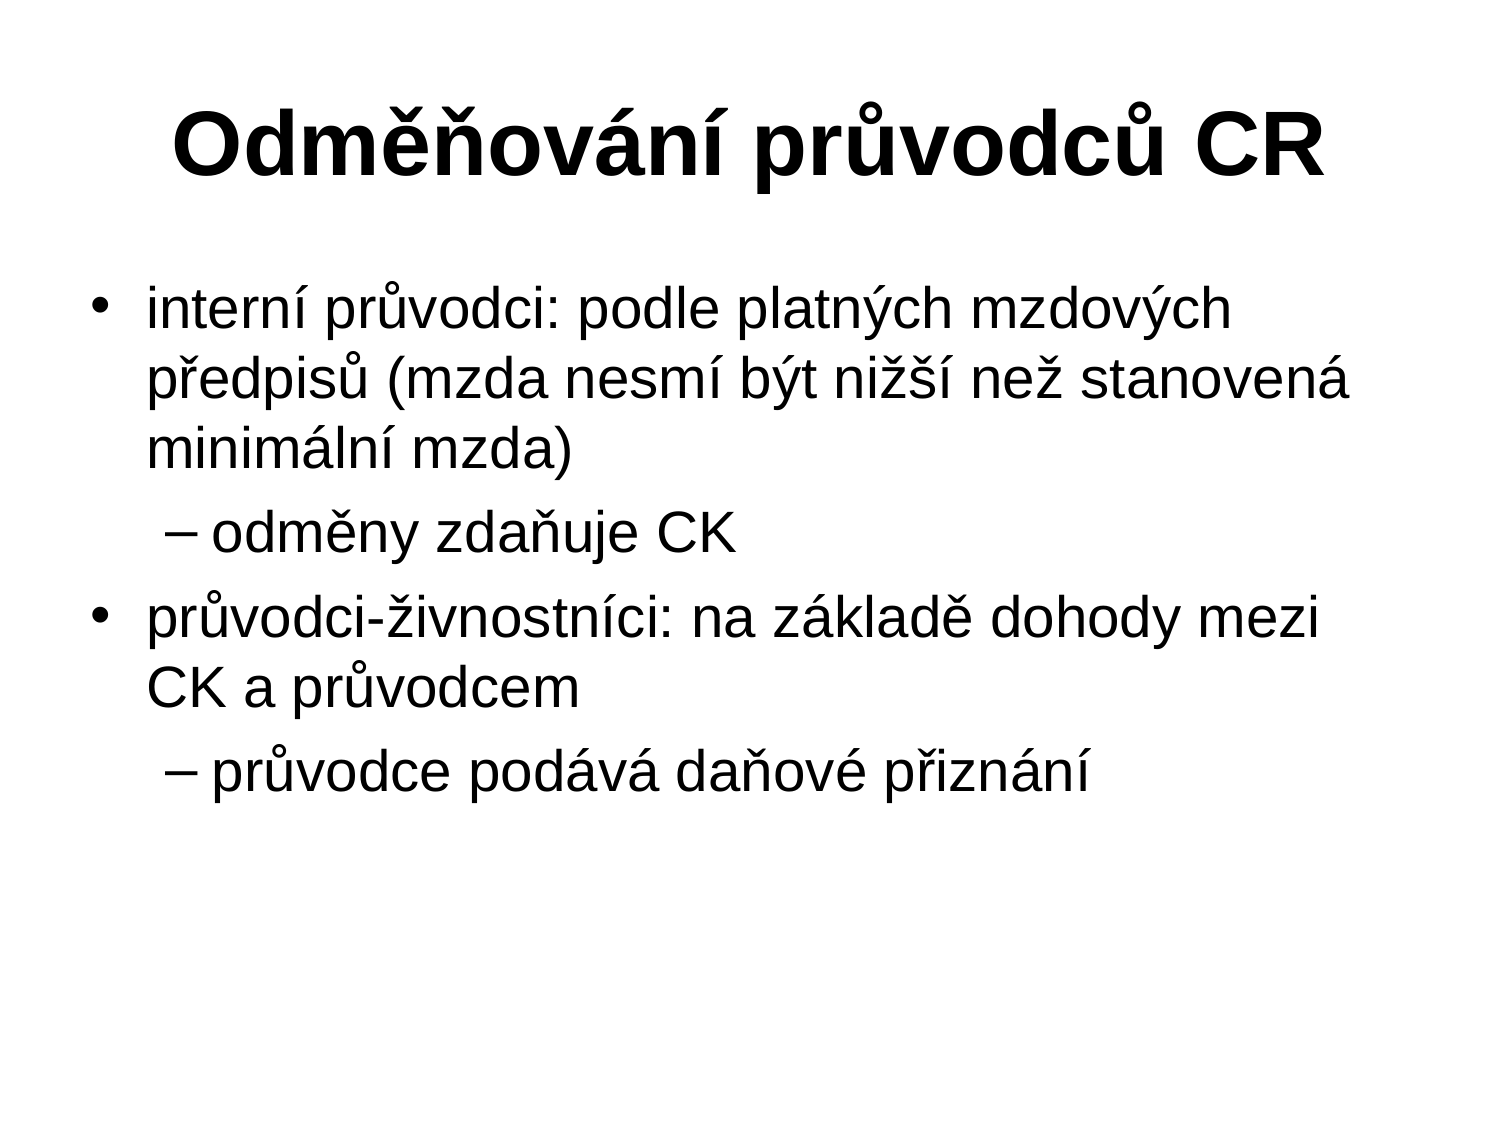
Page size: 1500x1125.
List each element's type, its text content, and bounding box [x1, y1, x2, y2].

list interní průvodci: podle platných mzdových předpisů (mzda nesmí být nižší než stanovená minimální mzda) odměny zdaňuje CK průvodci-živnostníci: na základě dohody mezi CK a průvodcem průvodce podává daňové přiznání [75, 262, 1426, 1006]
title Odměňování průvodců CR [75, 45, 1426, 233]
